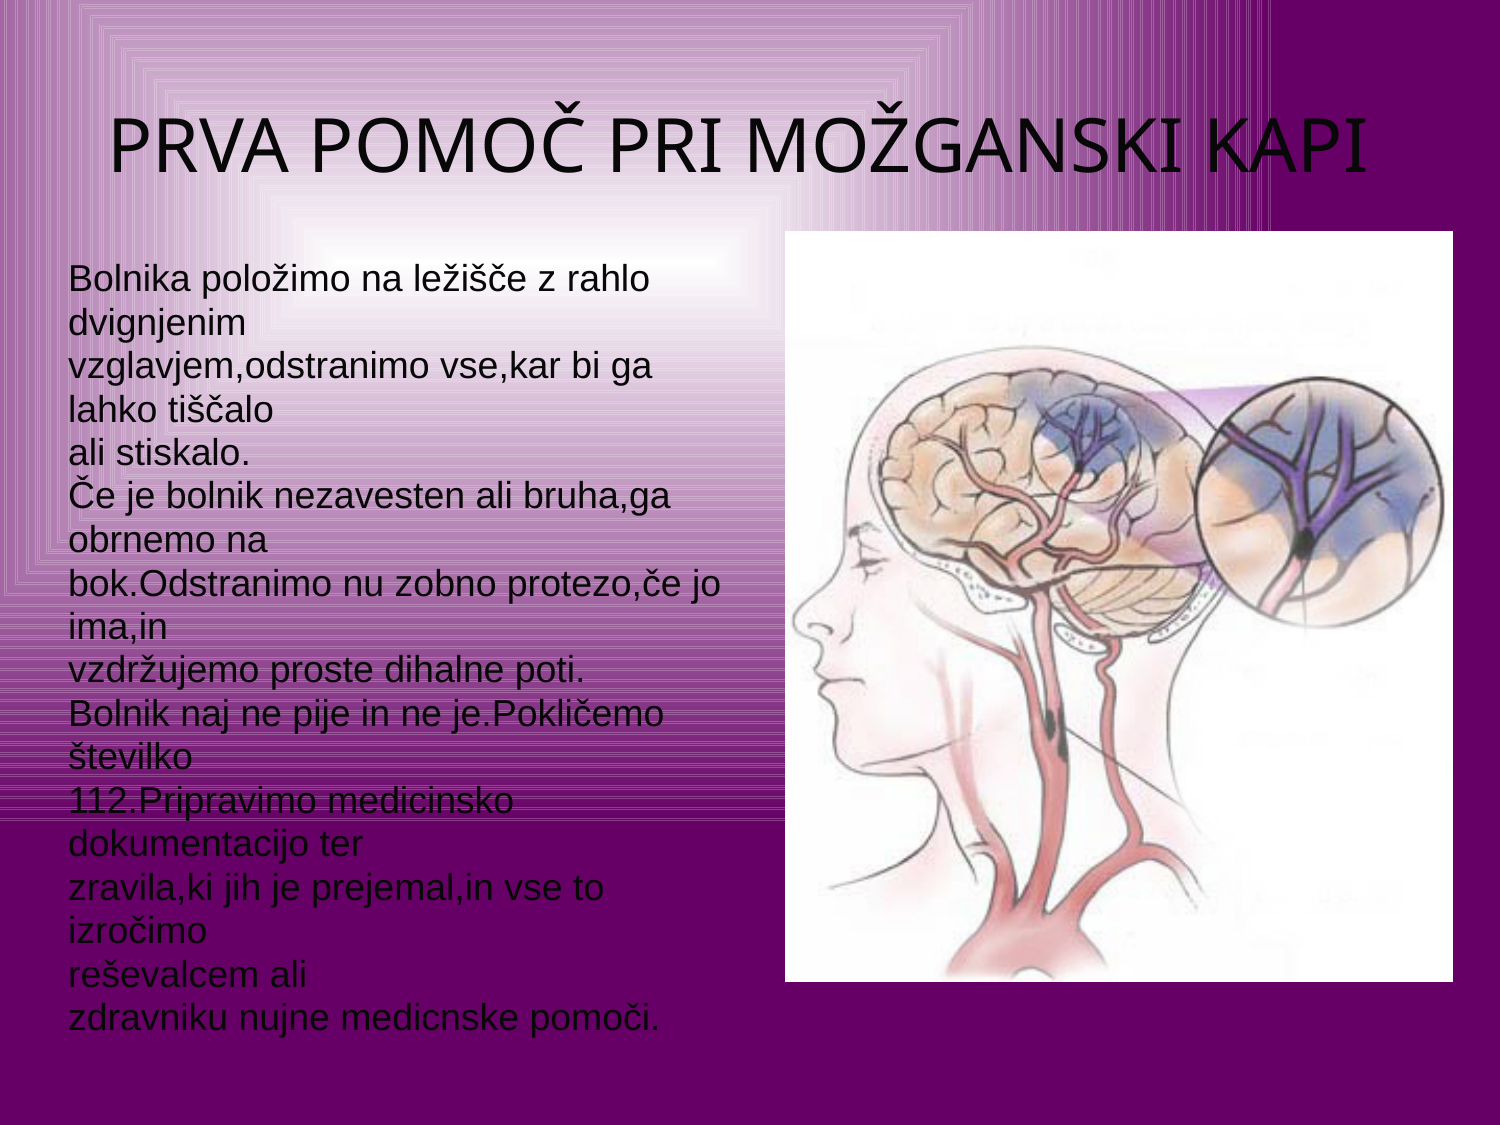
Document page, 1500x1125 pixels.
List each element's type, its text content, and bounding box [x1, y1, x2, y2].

list Bolnika položimo na ležišče z rahlo dvignjenim vzglavjem,odstranimo vse,kar bi ga lahko tiščalo ali stiskalo. Če je bolnik nezavesten ali bruha,ga obrnemo na bok.Odstranimo nu zobno protezo,če jo ima,in vzdržujemo proste dihalne poti. Bolnik naj ne pije in ne je.Pokličemo številko 112.Pripravimo medicinsko dokumentacijo ter zravila,ki jih je prejemal,in vse to izročimo reševalcem ali zdravniku nujne medicnske pomoči. [53, 255, 762, 998]
title PRVA POMOČ PRI MOŽGANSKI KAPI [75, 45, 1425, 233]
picture [785, 231, 1453, 982]
